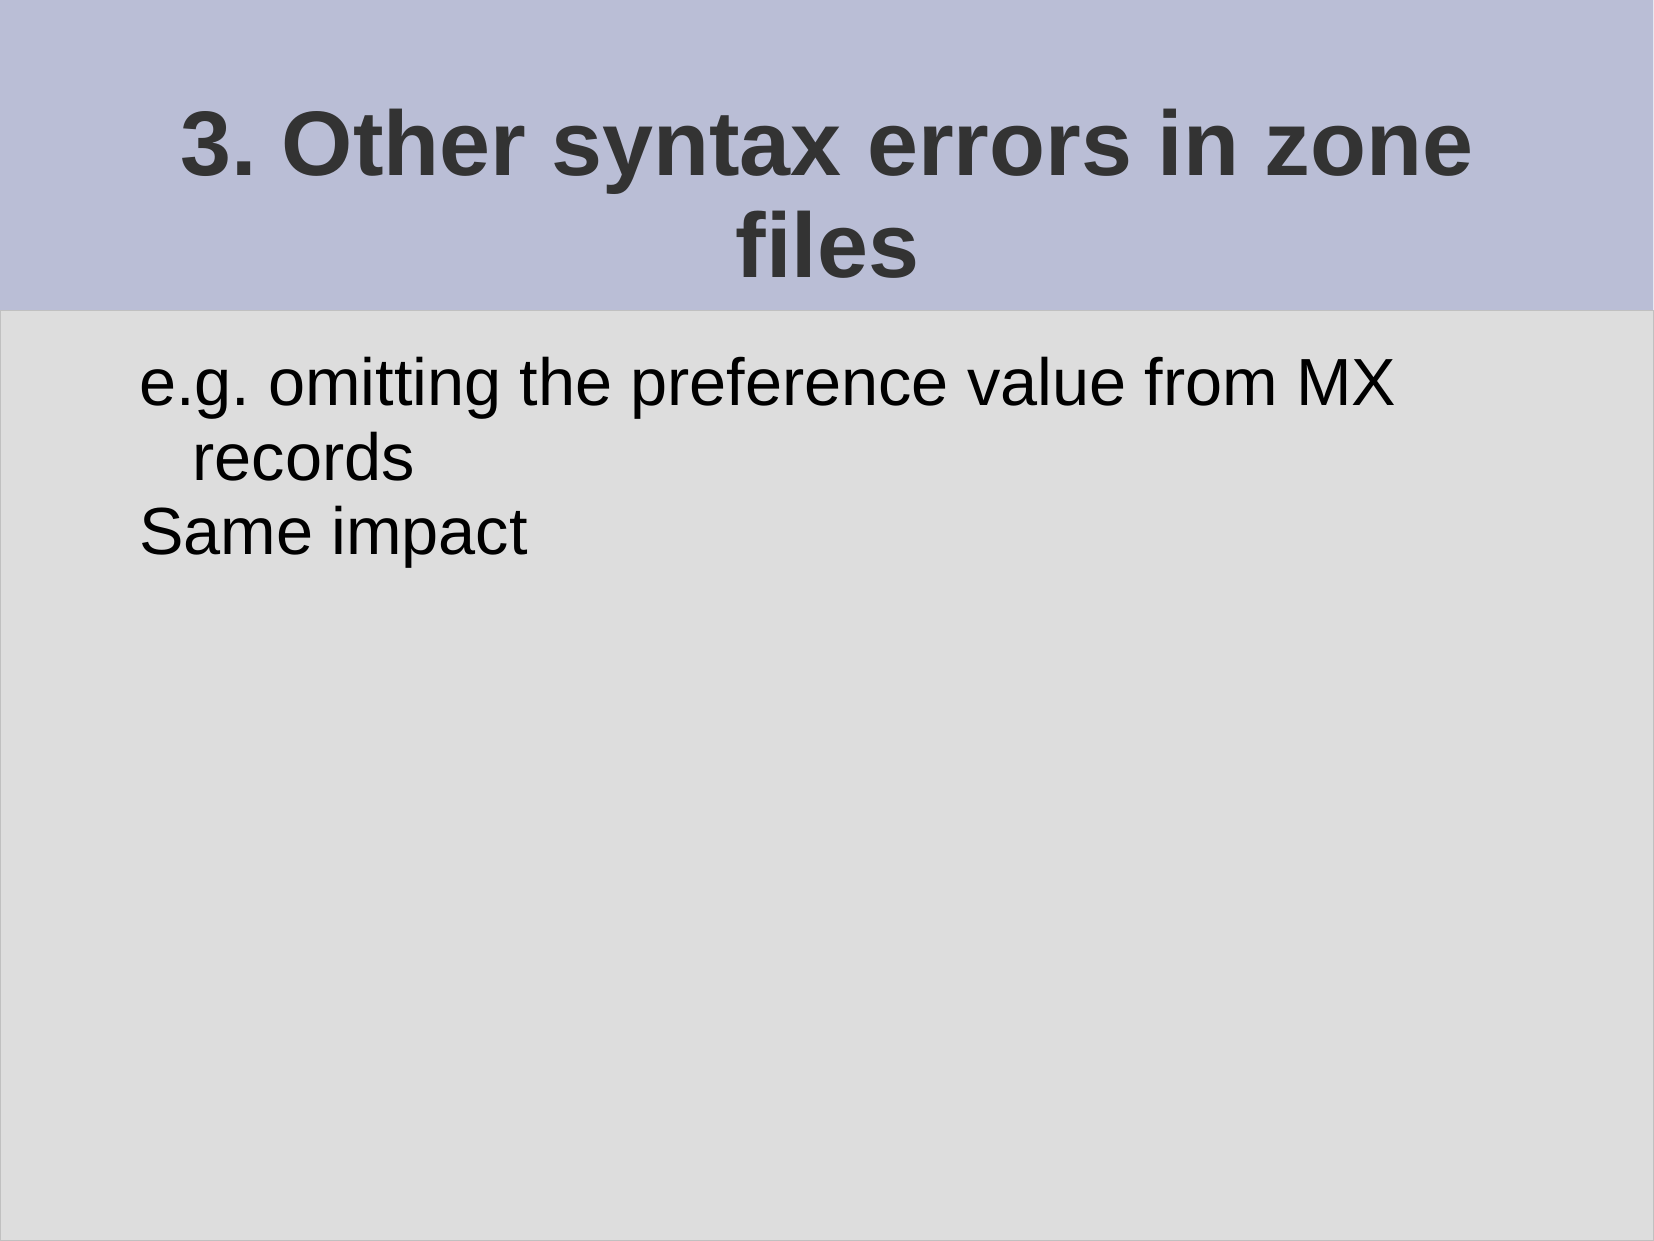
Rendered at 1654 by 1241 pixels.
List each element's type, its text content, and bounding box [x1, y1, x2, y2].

list e.g. omitting the preference value from MX records Same impact [121, 344, 1534, 1127]
title 3. Other syntax errors in zone files [121, 89, 1534, 301]
